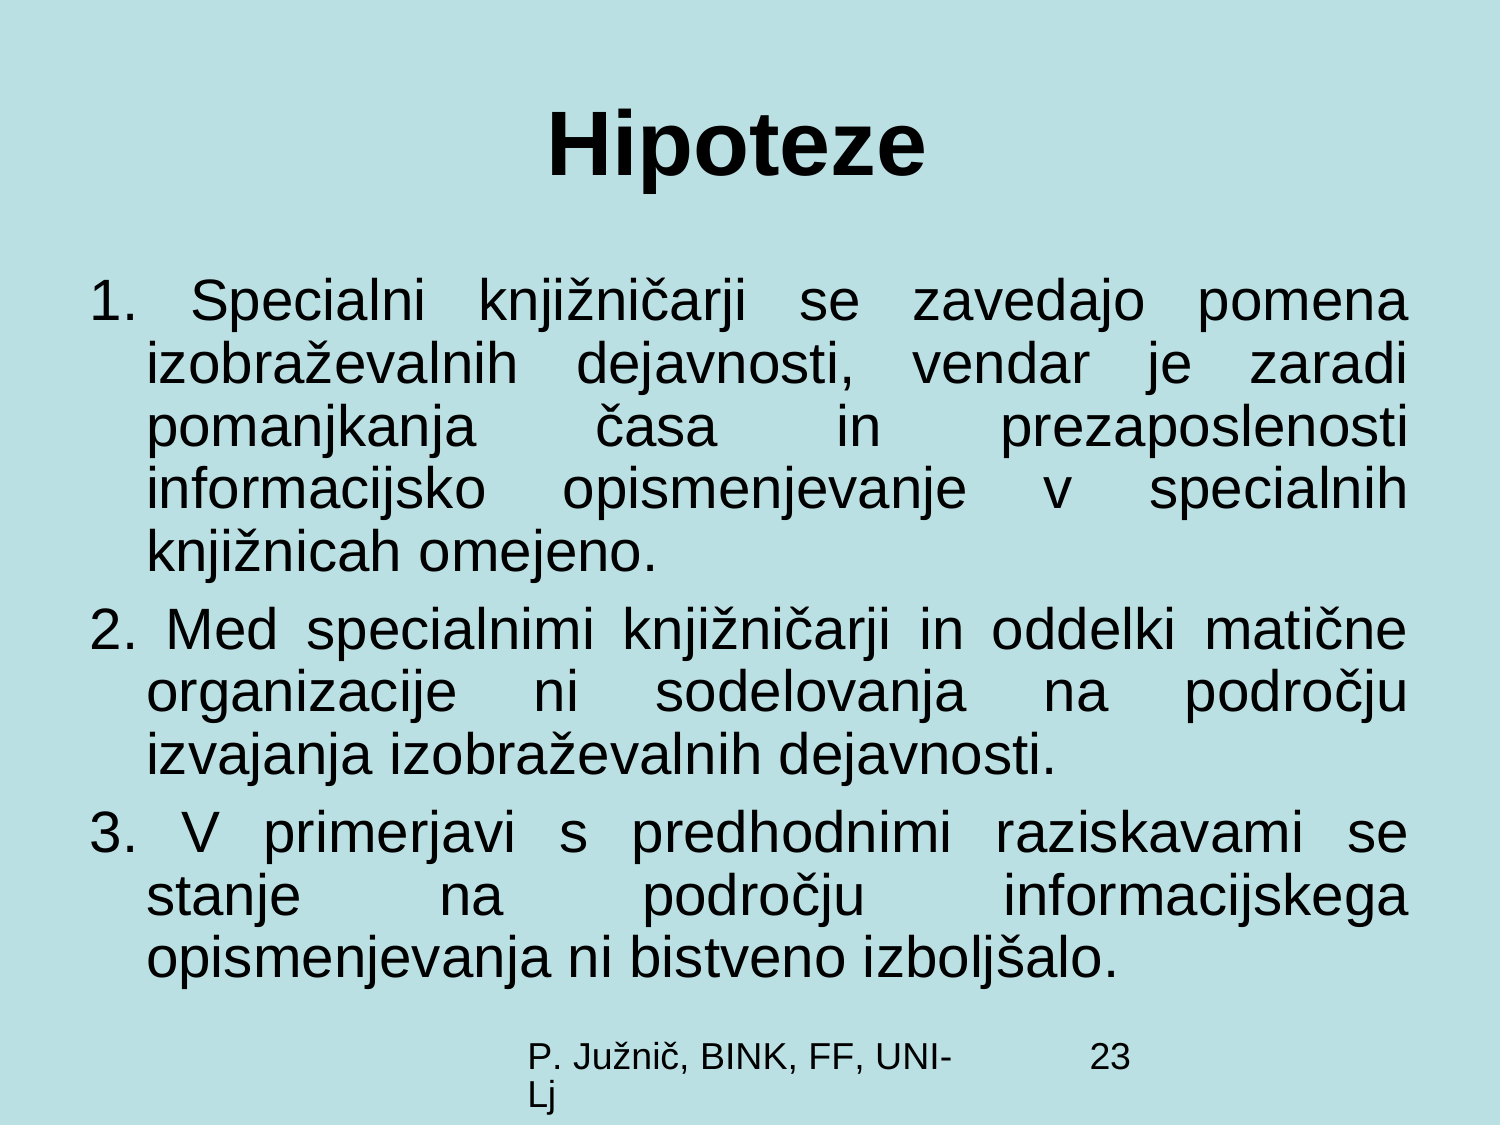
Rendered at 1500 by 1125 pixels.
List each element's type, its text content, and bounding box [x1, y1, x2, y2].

title Hipoteze [75, 45, 1426, 233]
list 1. Specialni knjižničarji se zavedajo pomena izobraževalnih dejavnosti, vendar je zaradi pomanjkanja časa in prezaposlenosti informacijsko opismenjevanje v specialnih knjižnicah omejeno. 2. Med specialnimi knjižničarji in oddelki matične organizacije ni sodelovanja na področju izvajanja izobraževalnih dejavnosti. 3. V primerjavi s predhodnimi raziskavami se stanje na področju informacijskega opismenjevanja ni bistveno izboljšalo. [75, 262, 1426, 1006]
